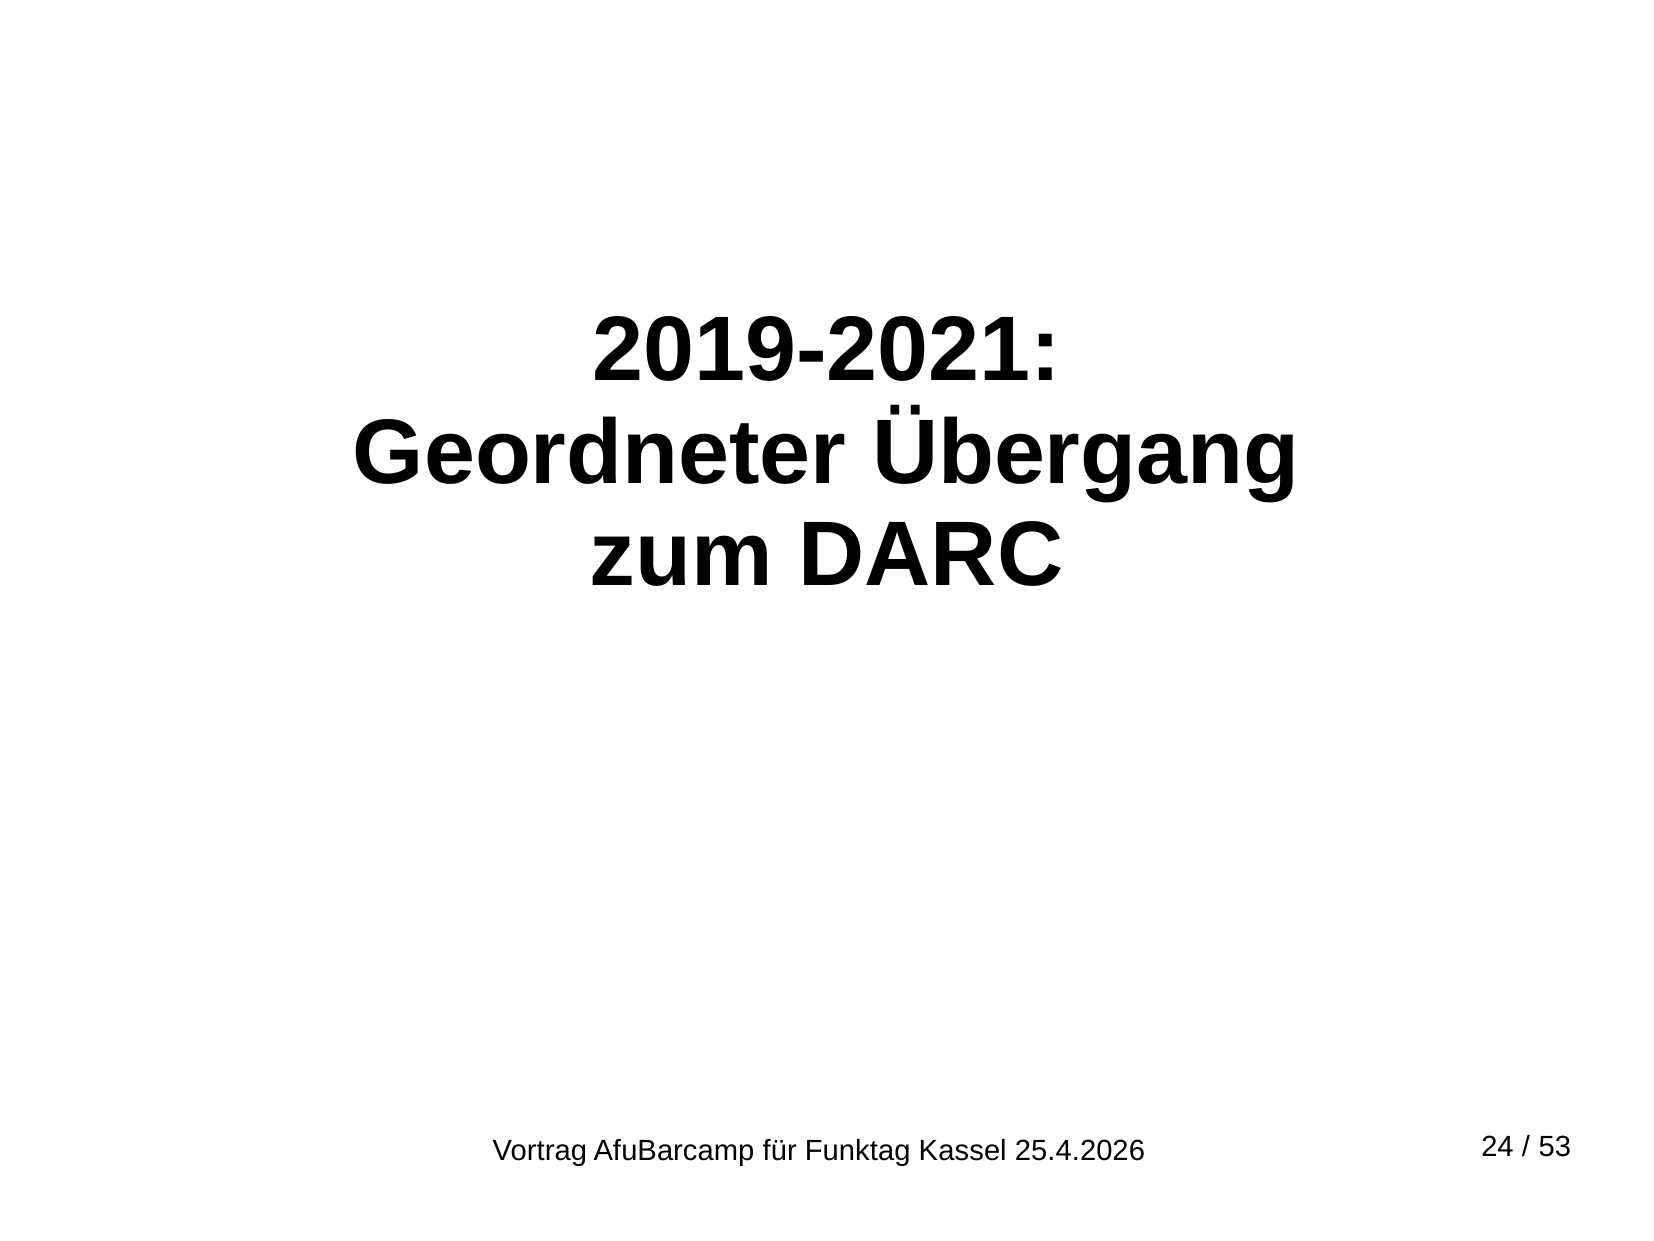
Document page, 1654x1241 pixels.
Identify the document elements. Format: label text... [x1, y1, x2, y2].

title 2019-2021: Geordneter Übergang zum DARC [82, 297, 1571, 606]
